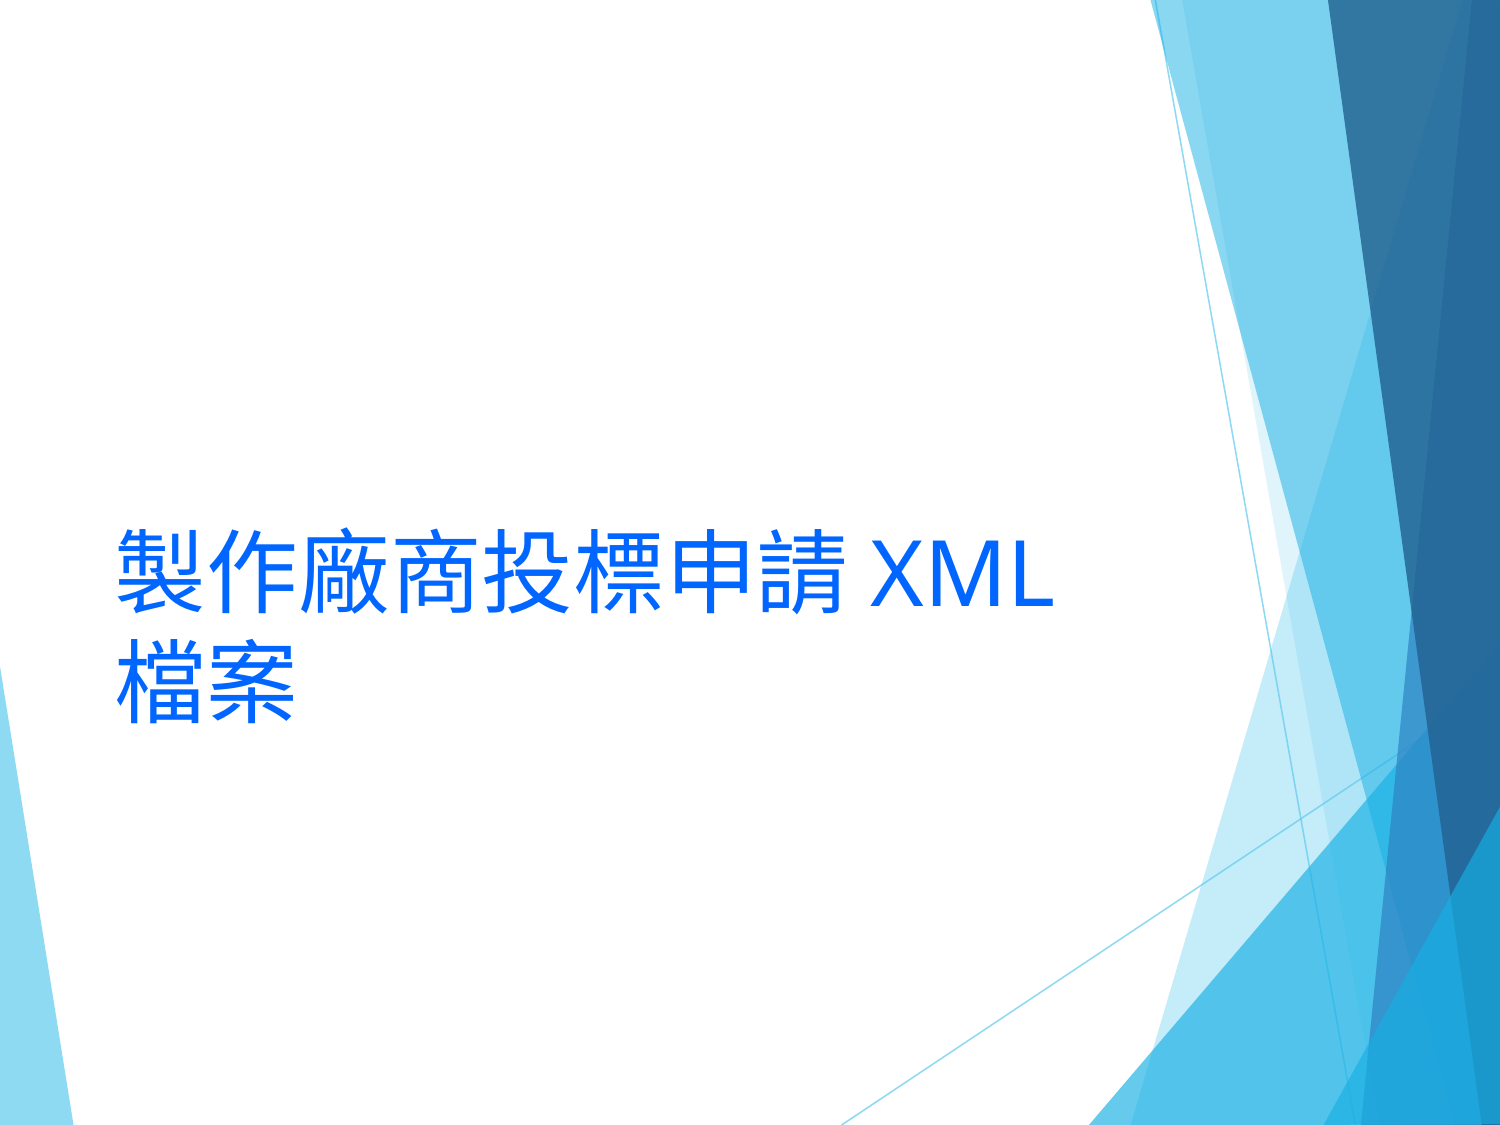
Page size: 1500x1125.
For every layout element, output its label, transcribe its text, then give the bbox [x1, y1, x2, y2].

title 製作廠商投標申請XML檔案 [99, 316, 1142, 743]
